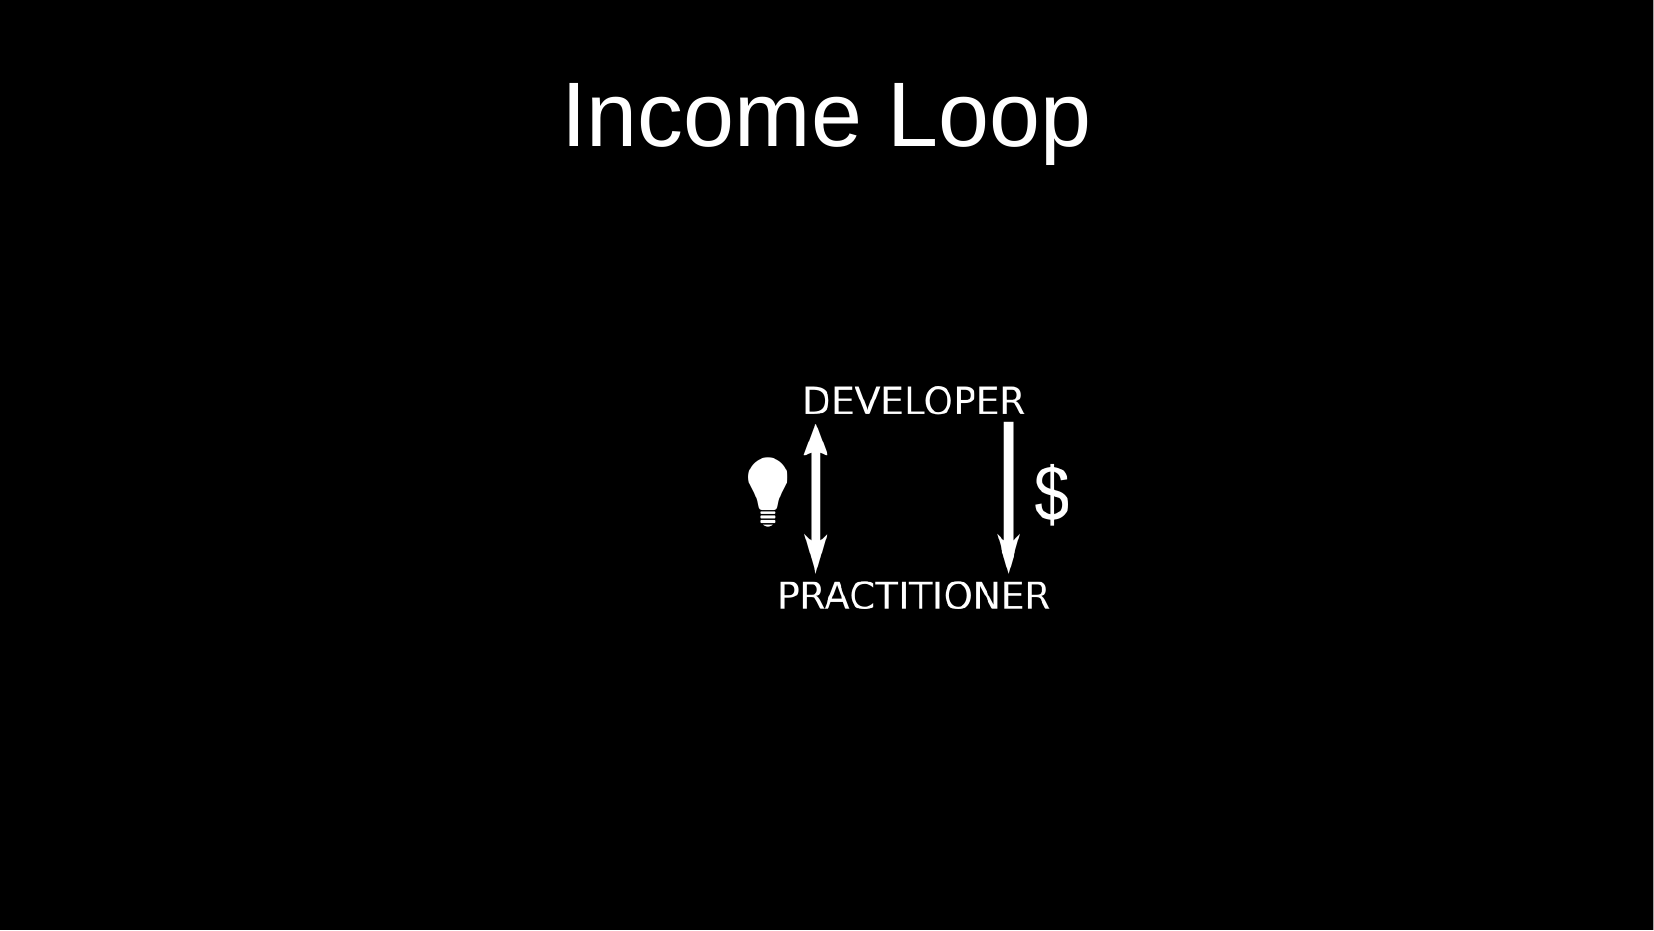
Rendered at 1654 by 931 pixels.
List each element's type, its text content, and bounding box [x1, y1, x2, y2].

title Income Loop [82, 37, 1571, 193]
picture [748, 386, 1068, 609]
